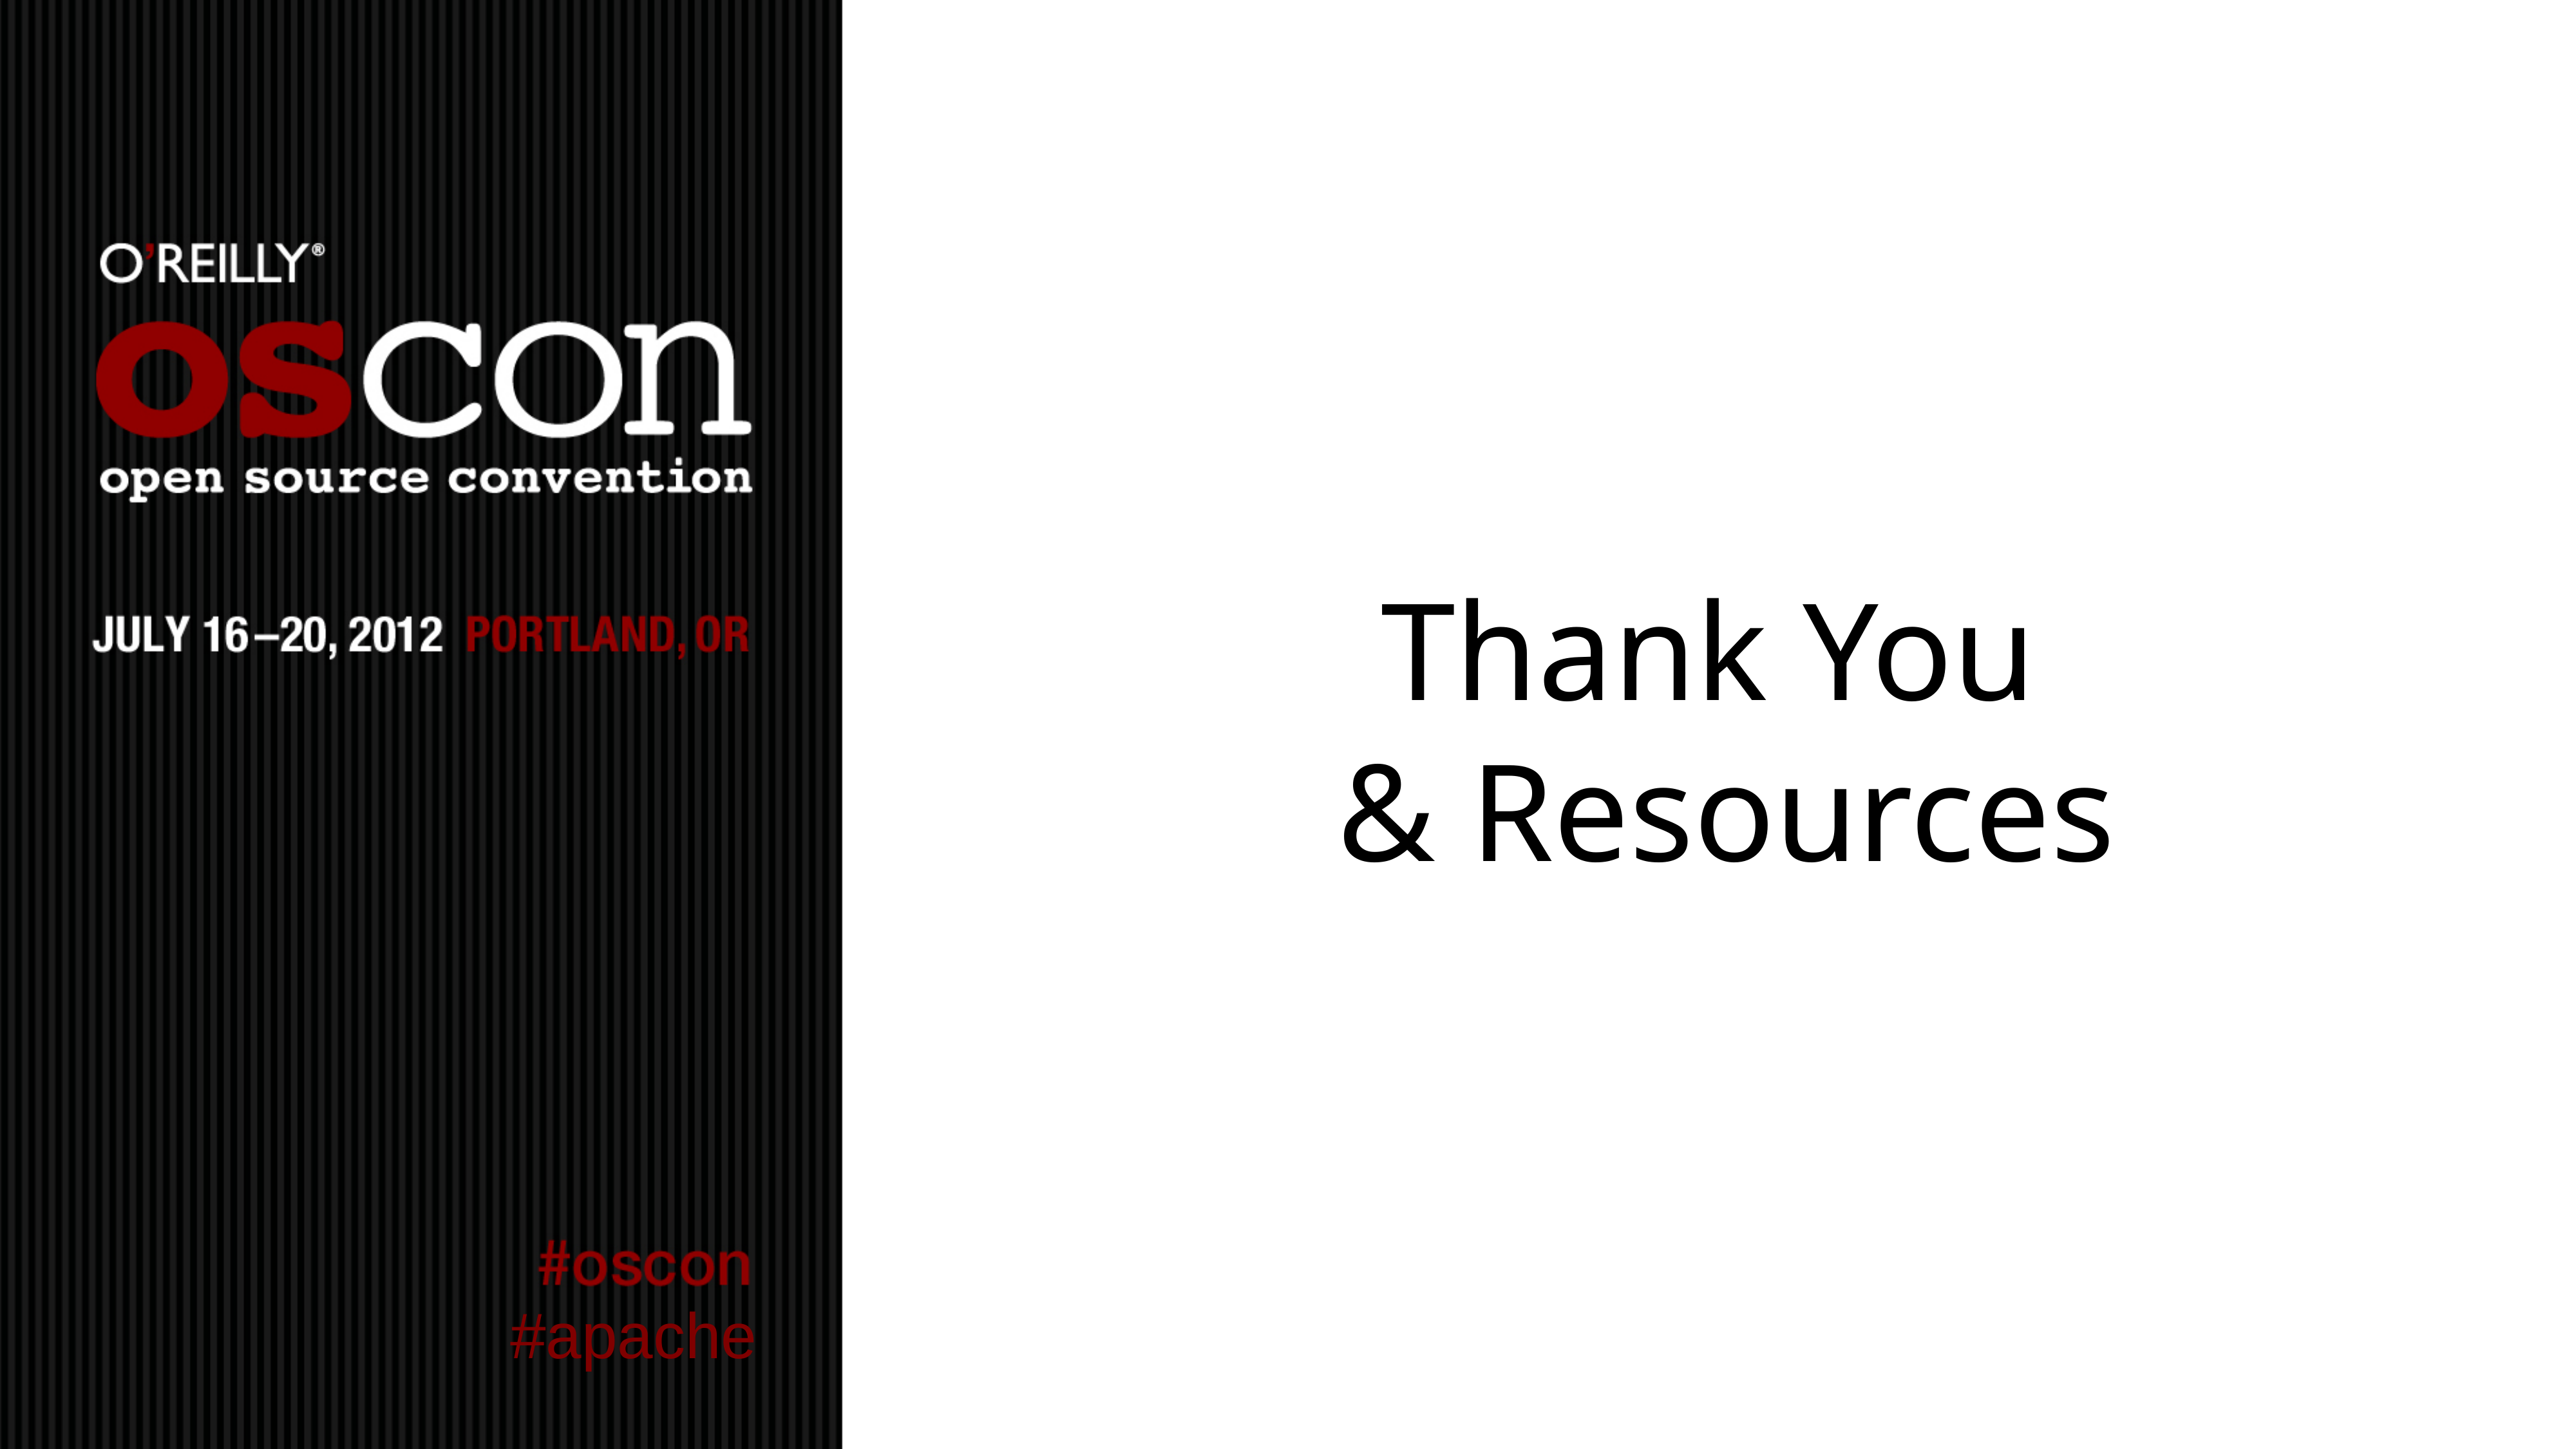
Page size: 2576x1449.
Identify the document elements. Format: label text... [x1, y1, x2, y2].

picture [0, 0, 2576, 1449]
text_box #apache [483, 1289, 797, 1377]
title Thank You & Resources [916, 265, 2536, 894]
